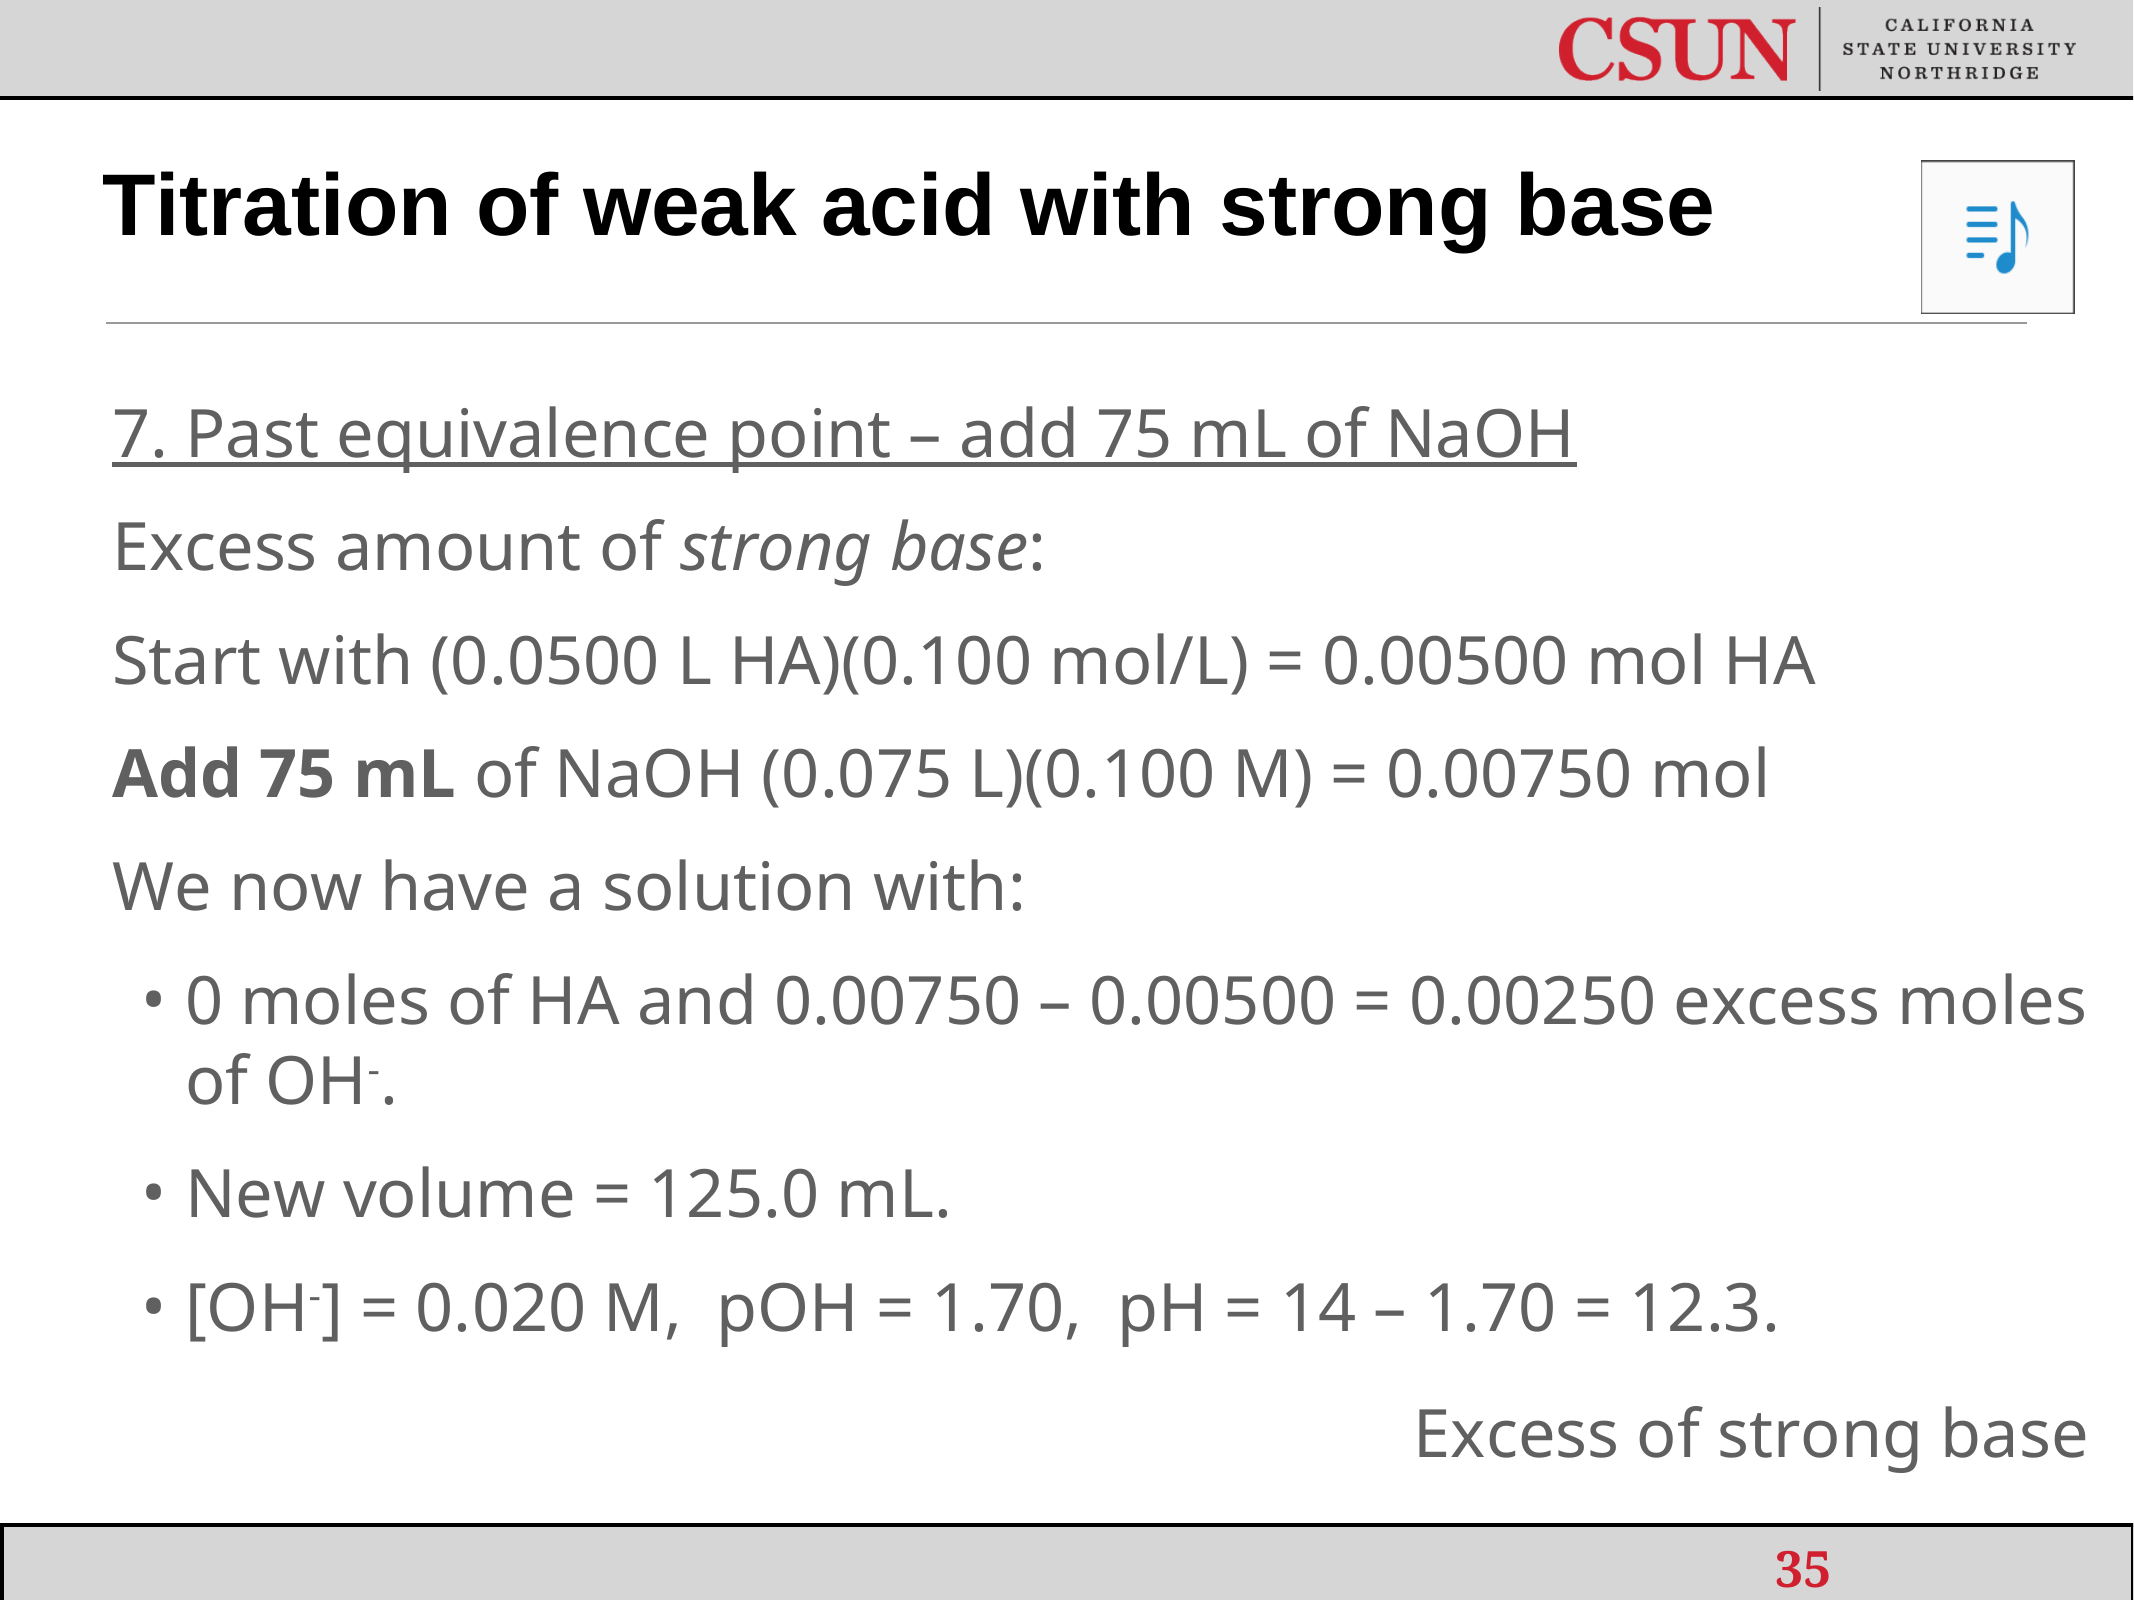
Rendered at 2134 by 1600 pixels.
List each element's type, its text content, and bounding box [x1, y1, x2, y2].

picture [1559, 7, 2076, 91]
text_box Excess of strong base [1372, 1383, 2132, 1558]
title Titration of weak acid with strong base [93, 186, 2040, 367]
list 7. Past equivalence point – add 75 mL of NaOH Excess amount of strong base: Start with (0.0500 L HA)(0.100 mol/L) = 0.00500 mol HA Add 75 mL of NaOH (0.075 L)(0.100 M) = 0.00750 mol We now have a solution with: 0 moles of HA and 0.00750 – 0.00500 = 0.00250 excess moles of OH-. New volume = 125.0 mL. [OH-] = 0.020 M, pOH = 1.70, pH = 14 – 1.70 = 12.3. [60, 382, 2116, 1521]
text_box [1920, 159, 2076, 316]
